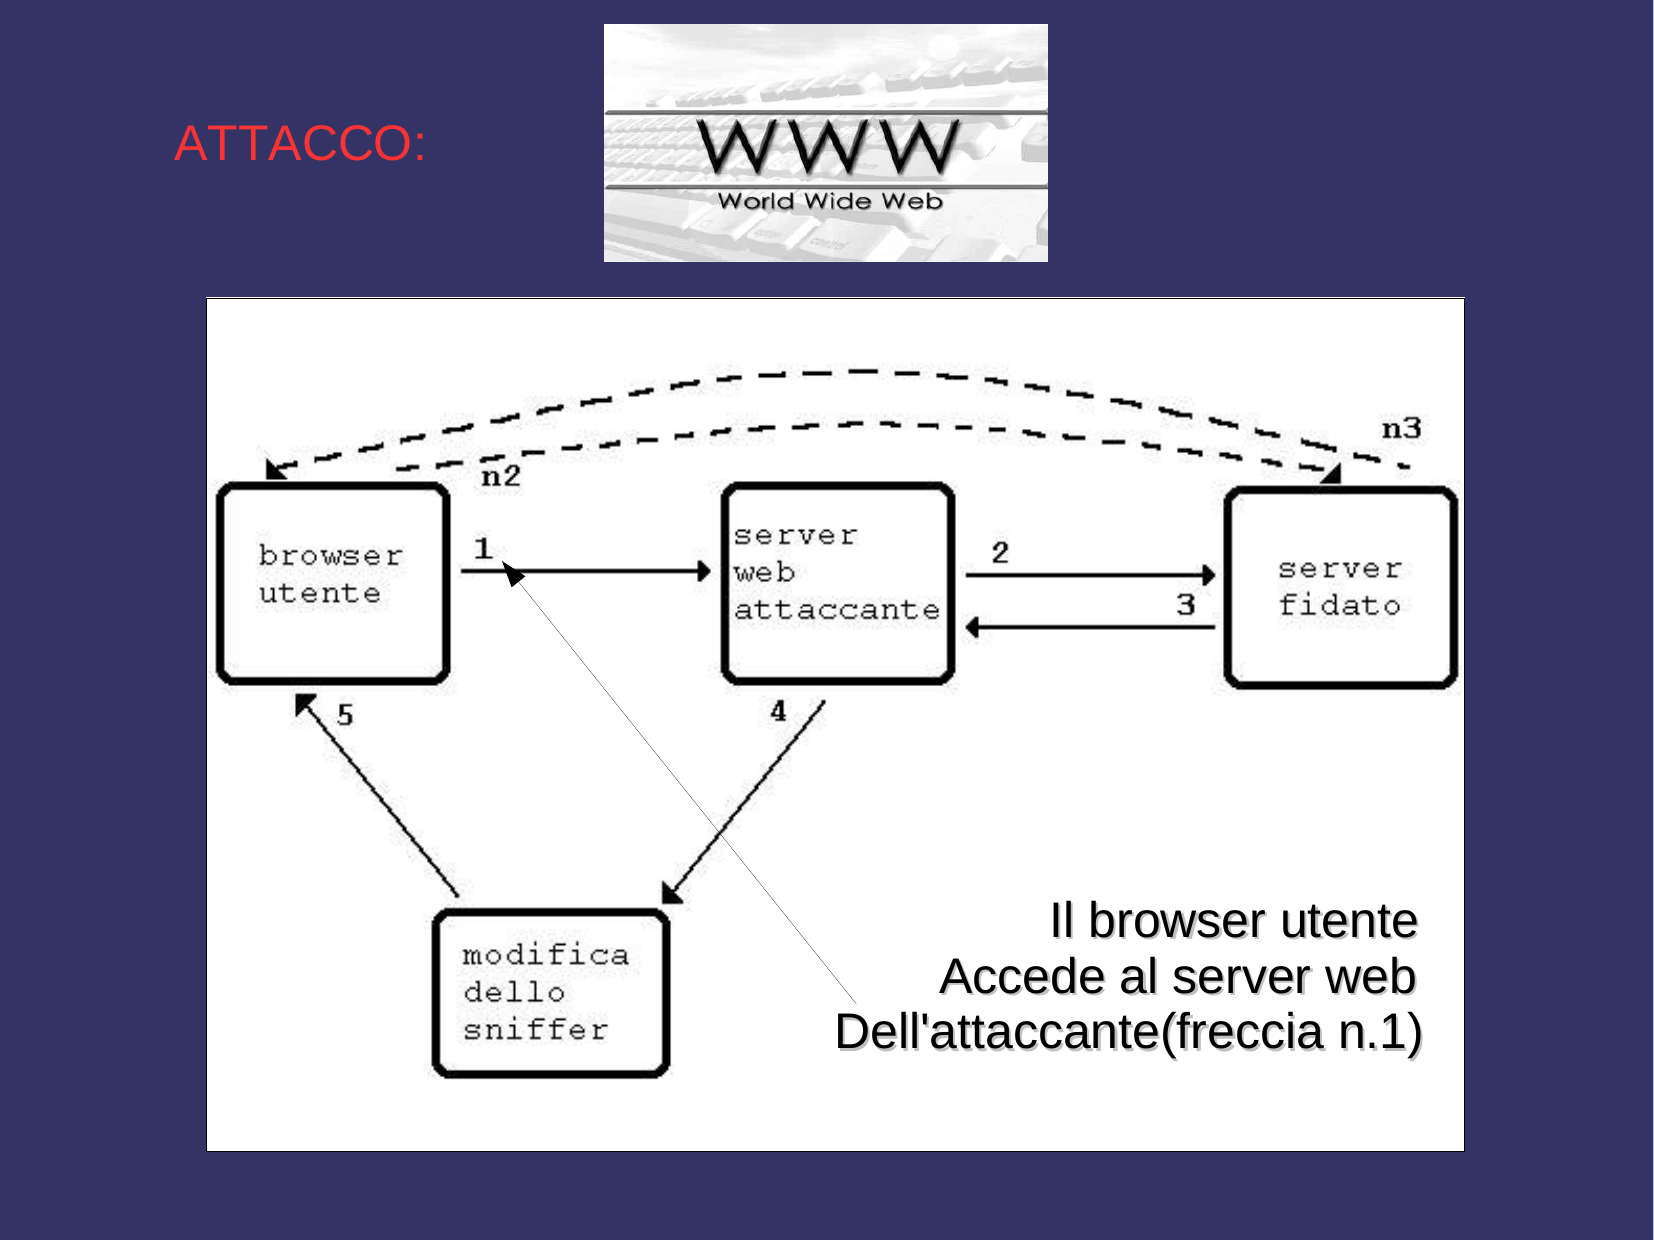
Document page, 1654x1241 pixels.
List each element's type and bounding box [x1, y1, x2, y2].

picture [206, 297, 1465, 1152]
picture [604, 24, 1048, 262]
